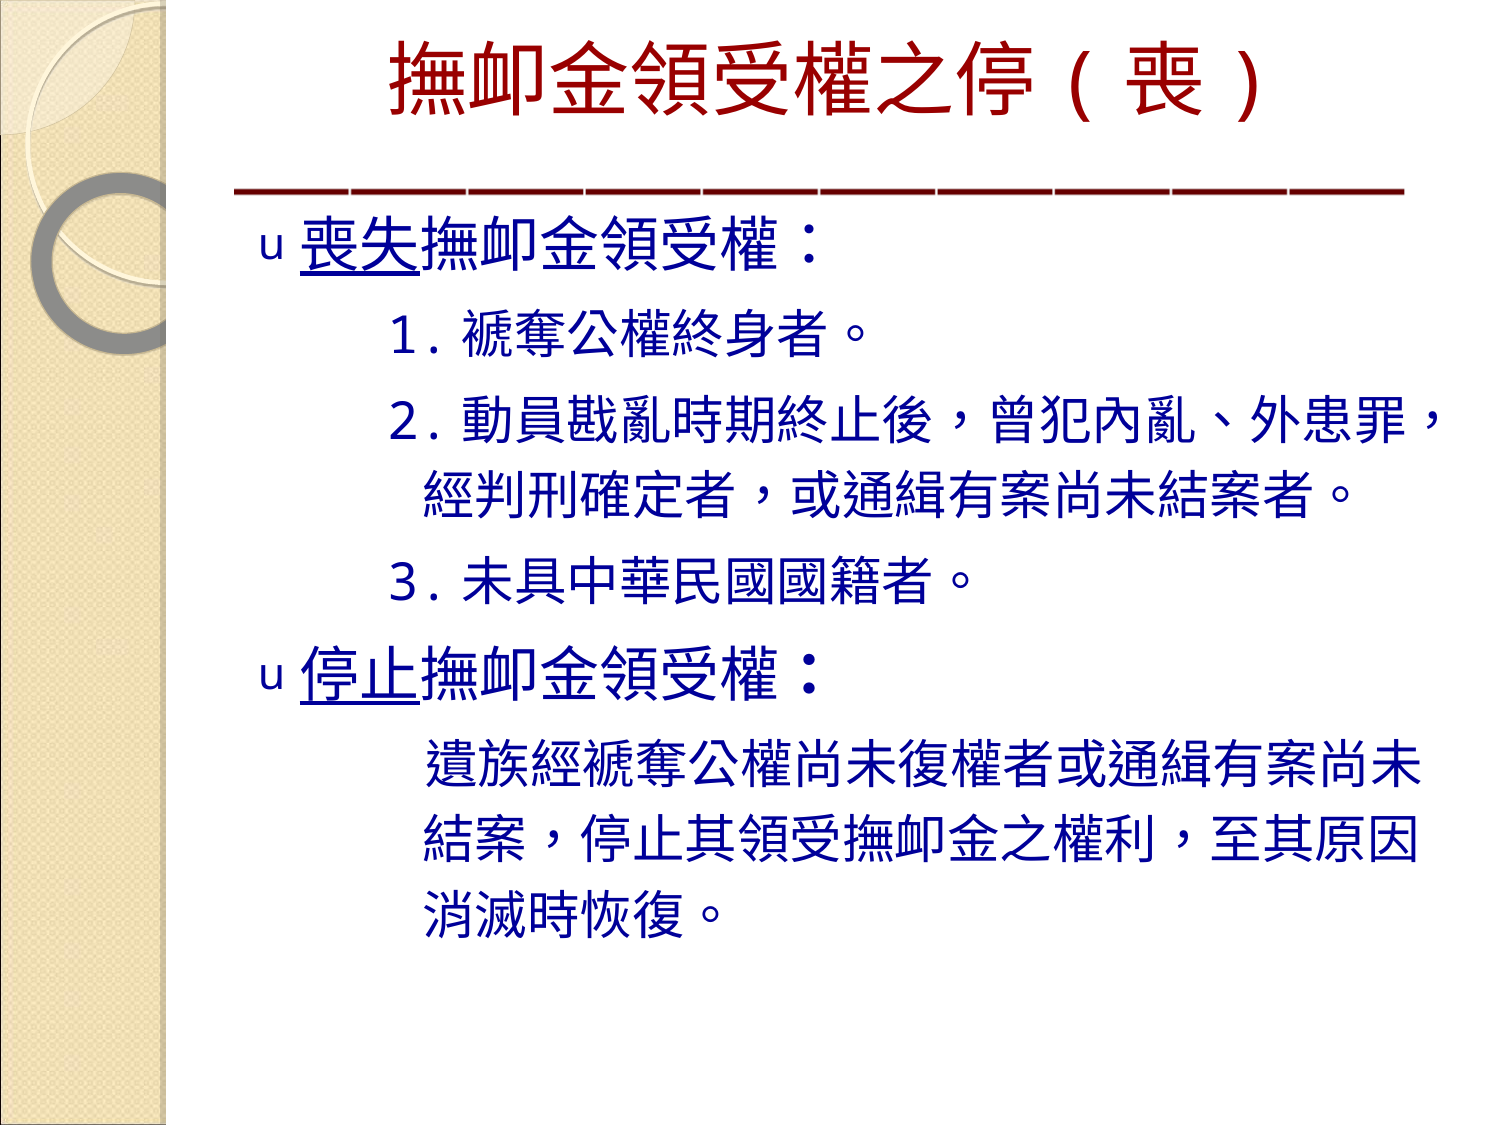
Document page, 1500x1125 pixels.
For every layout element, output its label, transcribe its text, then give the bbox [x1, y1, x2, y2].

list 喪失撫卹金領受權： 1.褫奪公權終身者。 2.動員戡亂時期終止後，曾犯內亂、外患罪，經判刑確定者，或通緝有案尚未結案者。 3.未具中華民國國籍者。 停止撫卹金領受權： 遺族經褫奪公權尚未復權者或通緝有案尚未結案，停止其領受撫卹金之權利，至其原因消滅時恢復。 [218, 184, 1449, 953]
title 撫卹金領受權之停(喪) [234, 16, 1426, 138]
picture [234, 183, 1407, 204]
